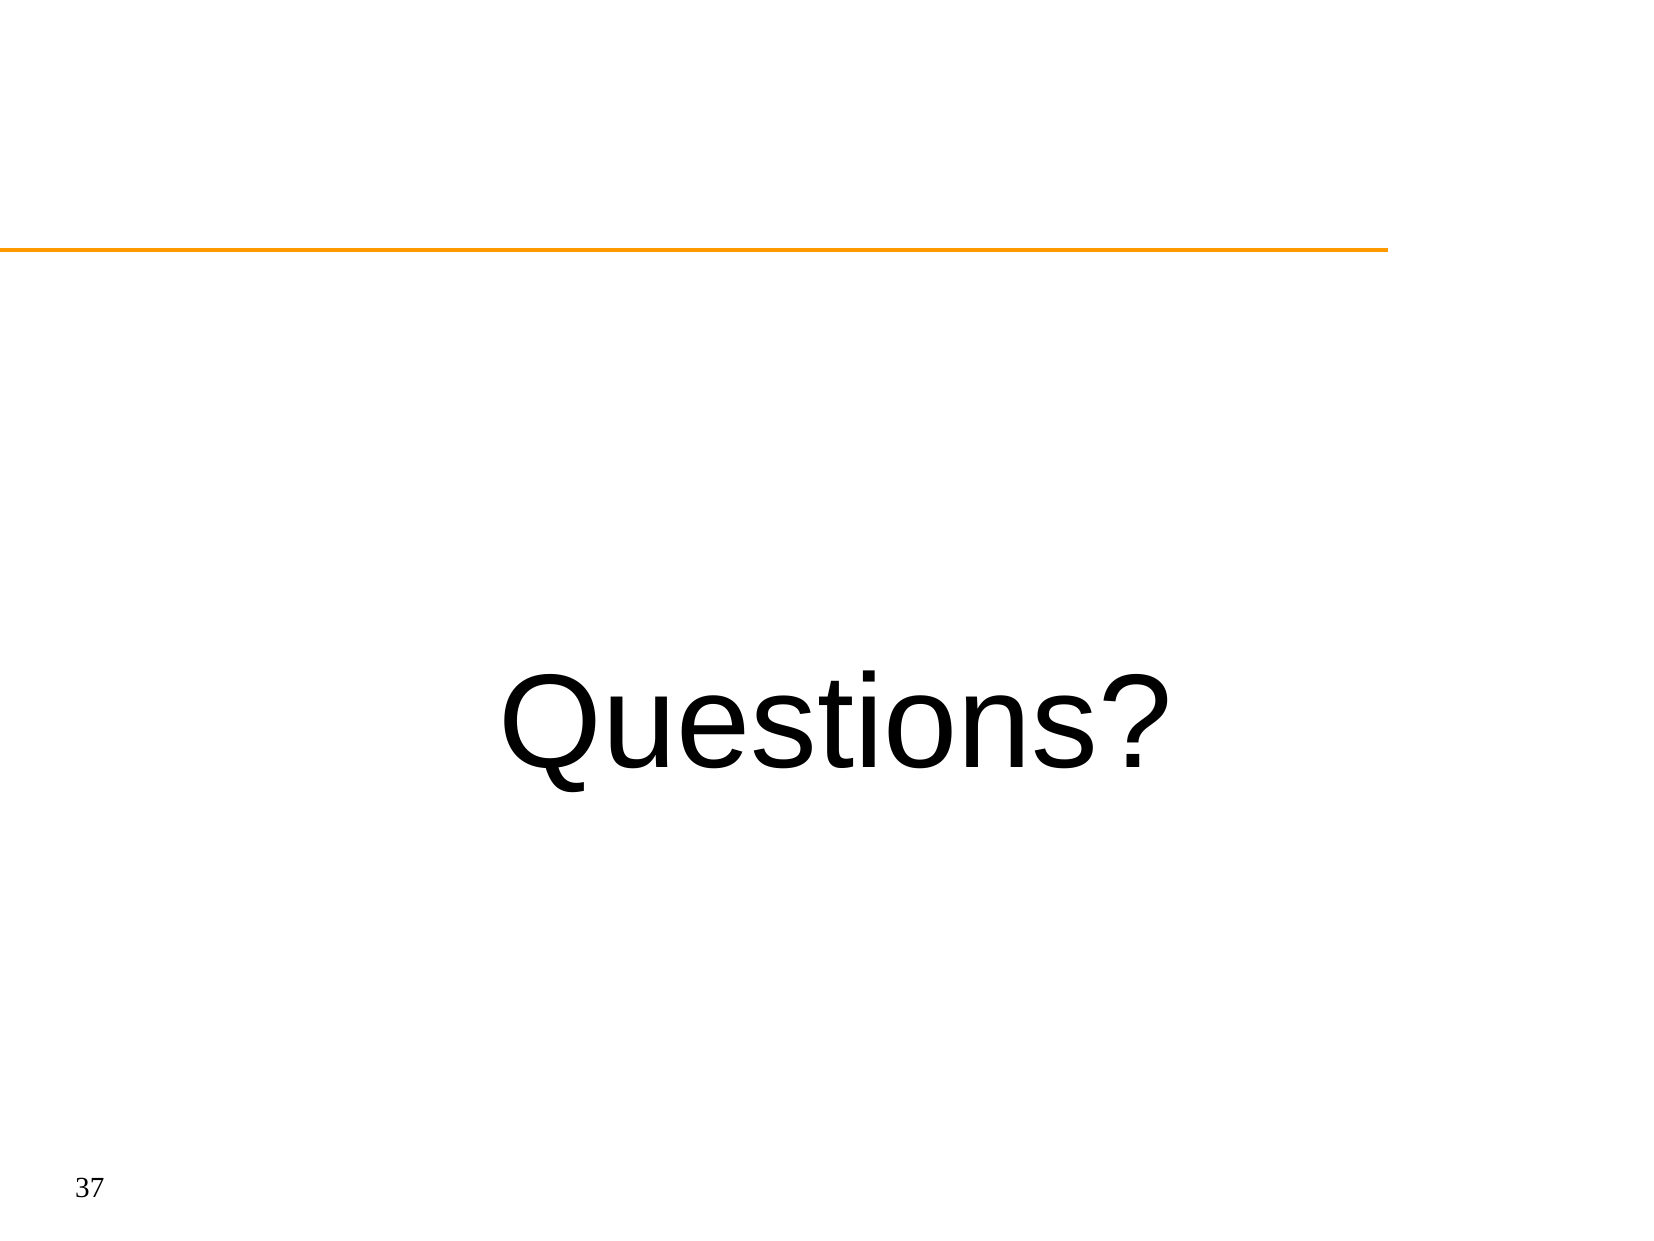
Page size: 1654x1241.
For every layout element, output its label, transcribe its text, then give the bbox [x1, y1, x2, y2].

list Questions? [82, 290, 1571, 1094]
